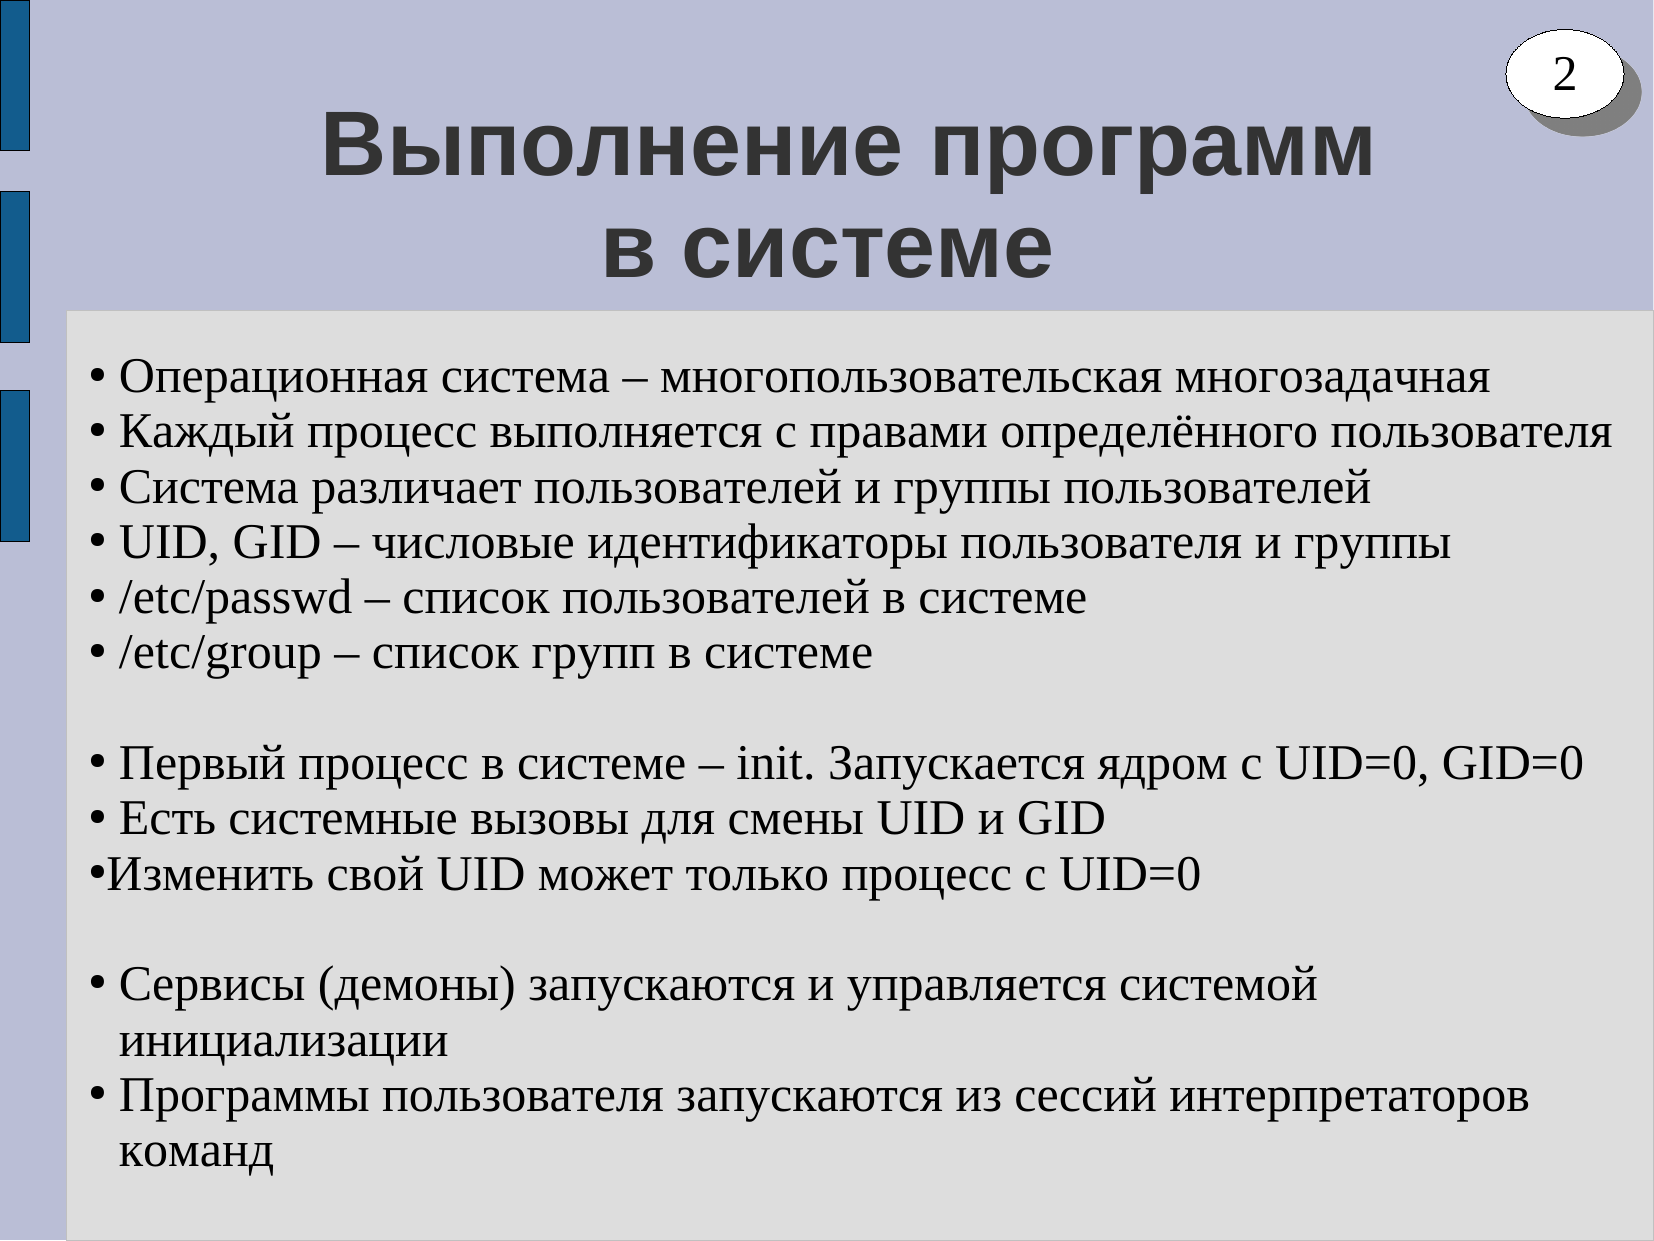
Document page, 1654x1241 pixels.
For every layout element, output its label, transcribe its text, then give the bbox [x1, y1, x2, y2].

title Выполнение программ в системе [121, 91, 1534, 299]
text_box 2 [1505, 29, 1625, 119]
text_box Операционная система – многопользовательская многозадачная Каждый процесс выполняется с правами определённого пользователя Система различает пользователей и группы пользователей UID, GID – числовые идентификаторы пользователя и группы /etc/passwd – список пользователей в системе /etc/group – список групп в системе Первый процесс в системе – init. Запускается ядром с UID=0, GID=0 Есть системные вызовы для смены UID и GID Изменить свой UID может только процесс с UID=0 Сервисы (демоны) запускаются и управляется системой инициализации Программы пользователя запускаются из сессий интерпретаторов команд [88, 348, 1614, 1233]
